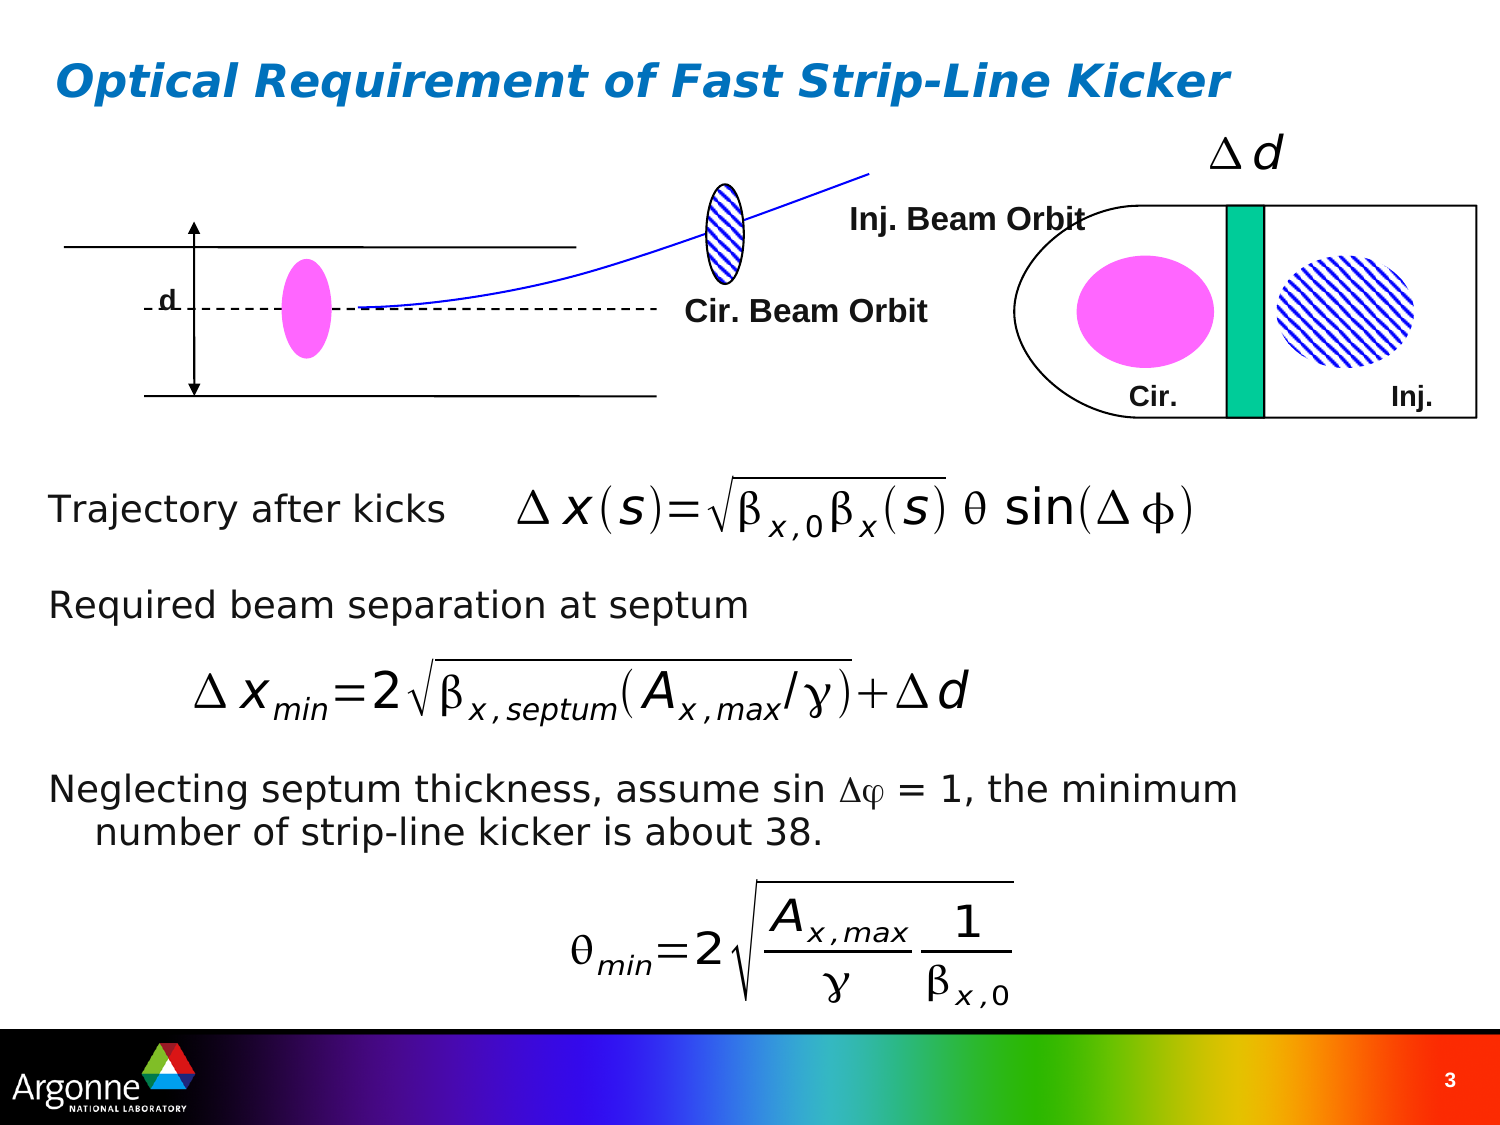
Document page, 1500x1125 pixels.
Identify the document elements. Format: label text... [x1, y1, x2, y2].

text_box [1276, 255, 1414, 368]
text_box [281, 258, 332, 359]
chart [187, 656, 975, 729]
chart [1202, 126, 1289, 184]
picture [0, 1029, 1500, 1125]
text_box Inj. [1376, 367, 1449, 421]
text_box [706, 184, 744, 284]
text_box Inj. Beam Orbit [834, 191, 1101, 245]
text_box Inj. Beam Orbit [1049, 214, 1101, 245]
text_box Cir. [1114, 367, 1193, 421]
chart [509, 473, 1201, 545]
text_box Cir. Beam Orbit [669, 283, 944, 338]
list Trajectory after kicks Required beam separation at septum Neglecting septum thickness, assume sin  = 1, the minimum number of strip-line kicker is about 38. [48, 487, 1351, 983]
chart [562, 878, 1022, 1013]
text_box d [144, 271, 192, 325]
text_box [1076, 255, 1215, 367]
title Optical Requirement of Fast Strip-Line Kicker [55, 54, 1361, 112]
